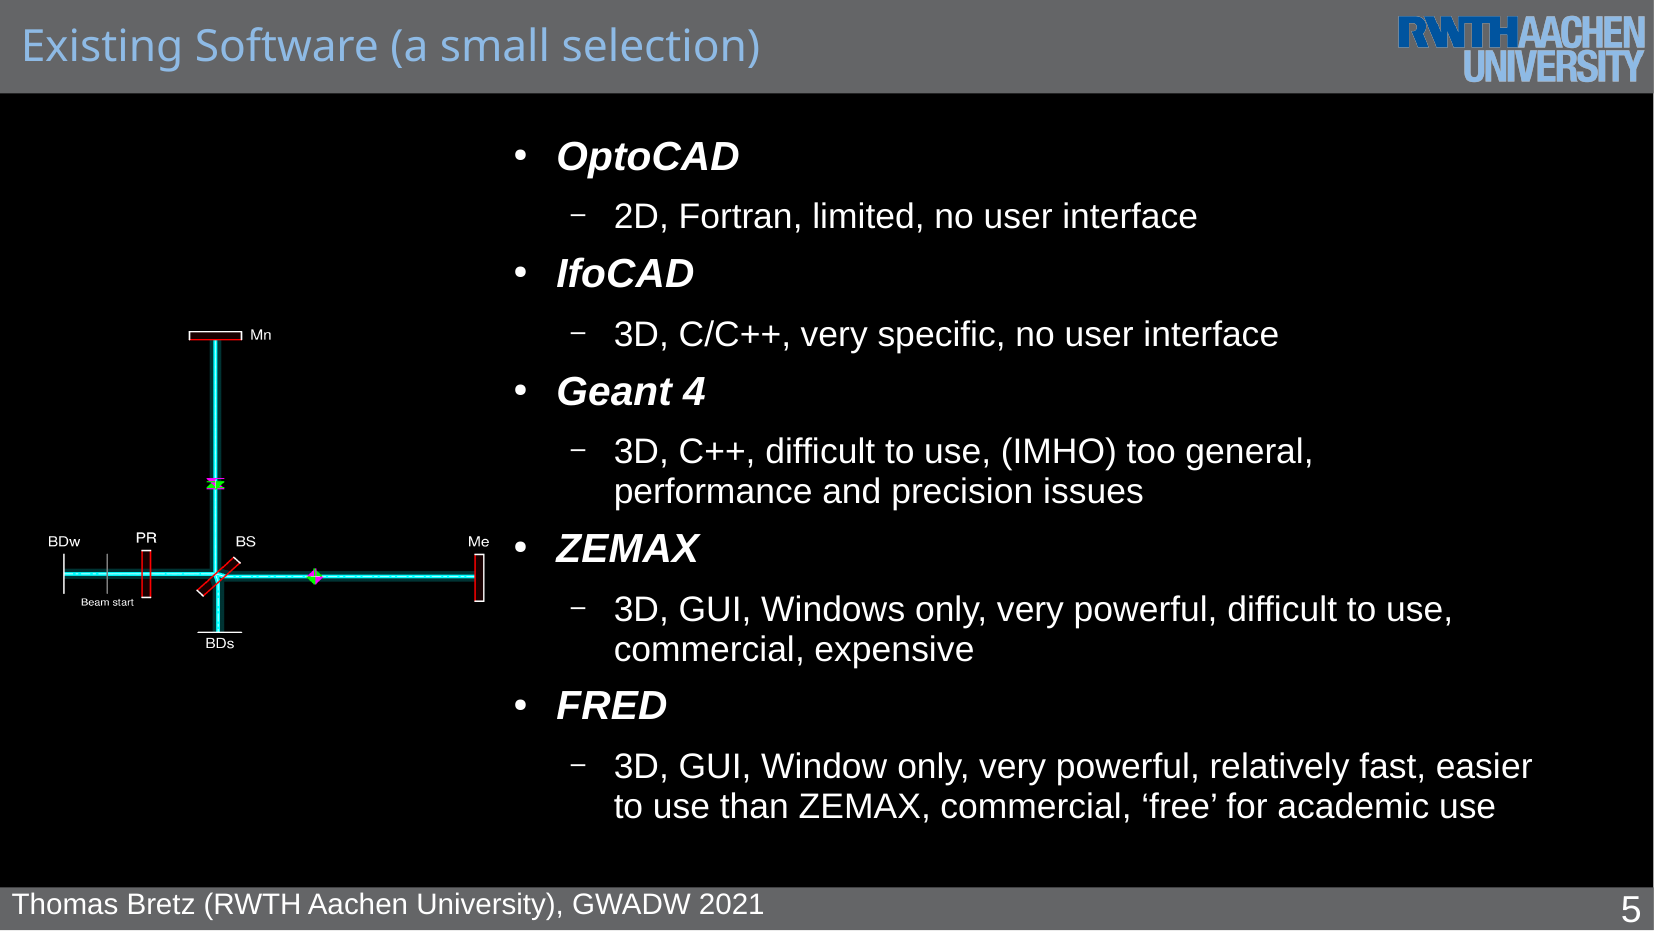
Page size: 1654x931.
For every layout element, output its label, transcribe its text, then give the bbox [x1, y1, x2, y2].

picture [1363, 0, 1654, 113]
title Existing Software (a small selection) [20, 7, 1510, 82]
picture [35, 318, 494, 656]
list OptoCAD 2D, Fortran, limited, no user interface IfoCAD 3D, C/C++, very specific, no user interface Geant 4 3D, C++, difficult to use, (IMHO) too general, performance and precision issues ZEMAX 3D, GUI, Windows only, very powerful, difficult to use, commercial, expensive FRED 3D, GUI, Window only, very powerful, relatively fast, easier to use than ZEMAX, commercial, ‘free’ for academic use [499, 133, 1571, 838]
